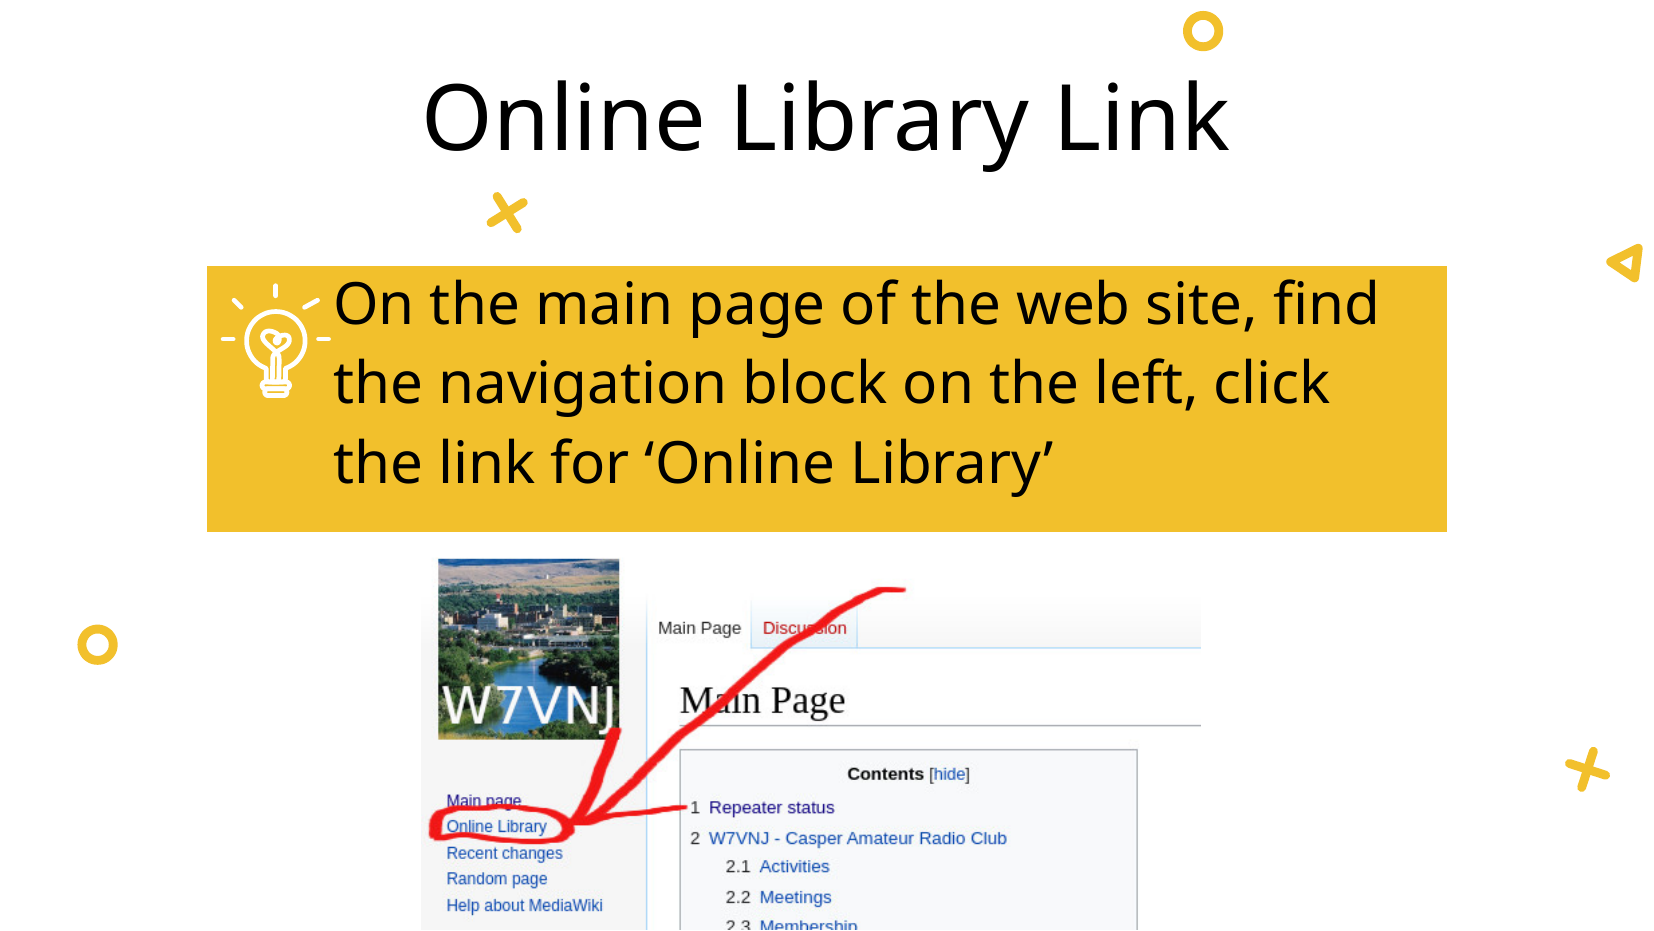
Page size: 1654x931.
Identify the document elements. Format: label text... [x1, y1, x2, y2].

title Online Library Link [82, 37, 1571, 193]
picture [421, 547, 1201, 930]
list On the main page of the web site, find the navigation block on the left, click the link for ‘Online Library’ [262, 262, 1409, 548]
